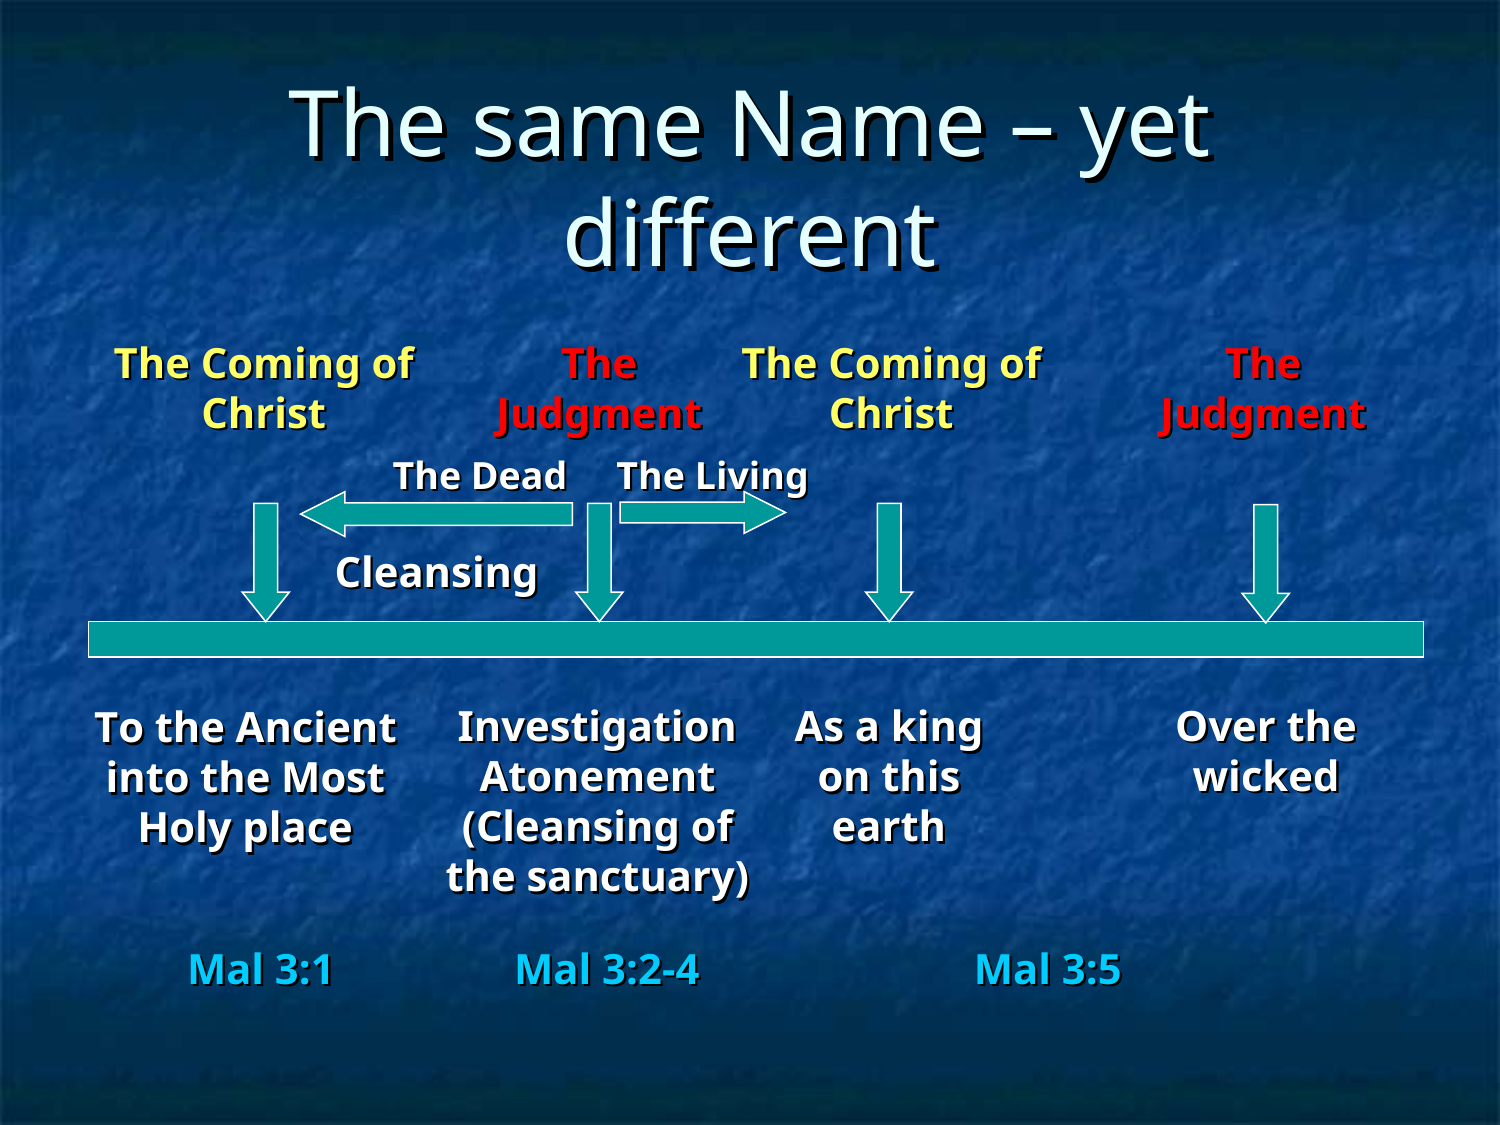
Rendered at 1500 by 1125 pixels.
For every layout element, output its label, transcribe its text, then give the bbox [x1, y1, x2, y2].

text_box [587, 503, 612, 537]
text_box Mal 3:2-4 [499, 935, 715, 1008]
text_box As a king on this earth [759, 692, 1019, 858]
text_box The Judgment [441, 329, 685, 445]
text_box Mal 3:5 [959, 935, 1137, 1008]
text_box [253, 503, 278, 537]
text_box The Judgment [1119, 329, 1407, 445]
text_box [88, 503, 1424, 658]
text_box Cleansing [229, 537, 644, 604]
text_box [300, 491, 573, 537]
title The same Name – yet different [75, 62, 1426, 288]
picture [0, 0, 1500, 1125]
text_box Mal 3:1 [172, 935, 350, 1008]
text_box To the Ancient into the Most Holy place [59, 693, 414, 859]
text_box The Living [601, 444, 824, 505]
text_box Over the wicked [1094, 692, 1438, 808]
text_box Investigation Atonement (Cleansing of the sanctuary) [414, 692, 781, 908]
text_box The Dead [377, 444, 583, 505]
text_box [620, 505, 786, 534]
text_box The Coming of Christ [98, 329, 429, 445]
text_box The Coming of Christ [685, 329, 1098, 445]
